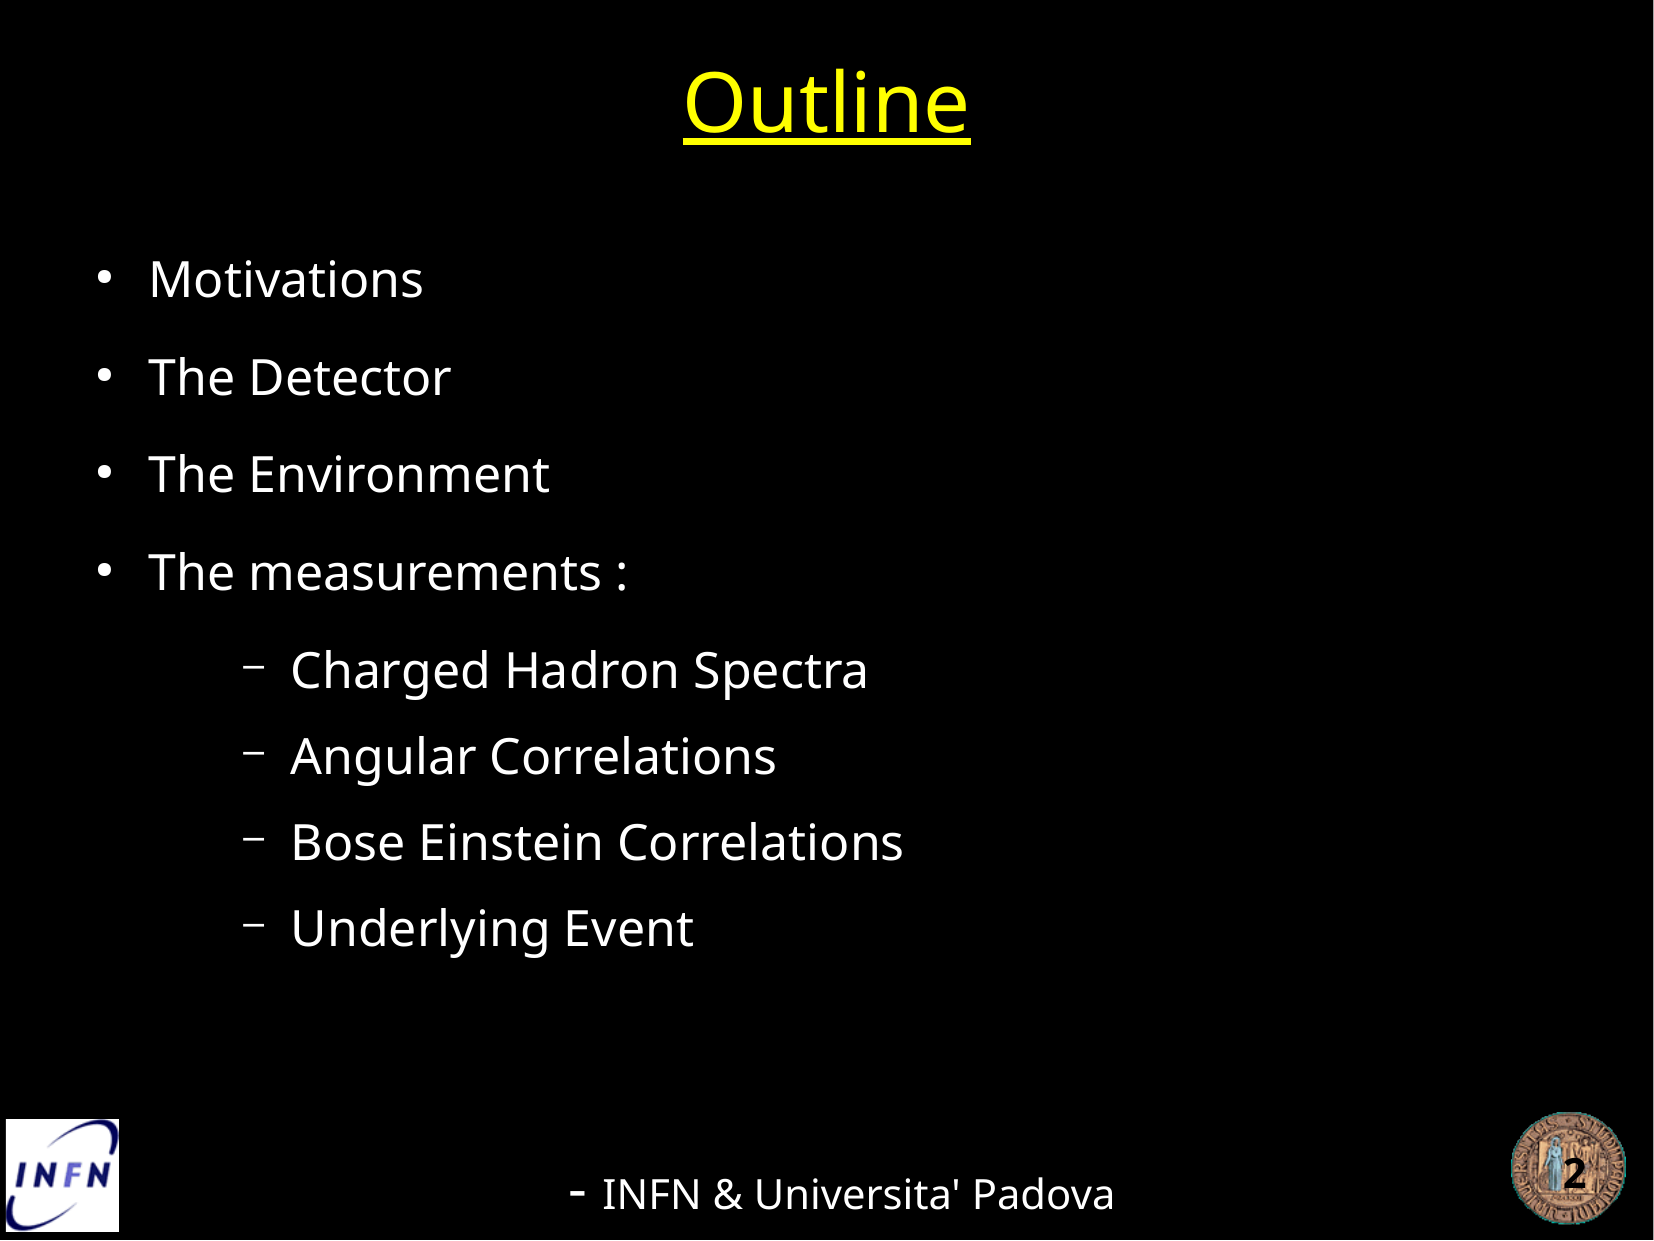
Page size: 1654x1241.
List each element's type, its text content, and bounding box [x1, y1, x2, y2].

picture [5, 1119, 119, 1232]
picture [1511, 1111, 1626, 1226]
list Motivations The Detector The Environment The measurements : Charged Hadron Spectra Angular Correlations Bose Einstein Correlations Underlying Event [77, 243, 1567, 916]
title Outline [82, 43, 1571, 157]
